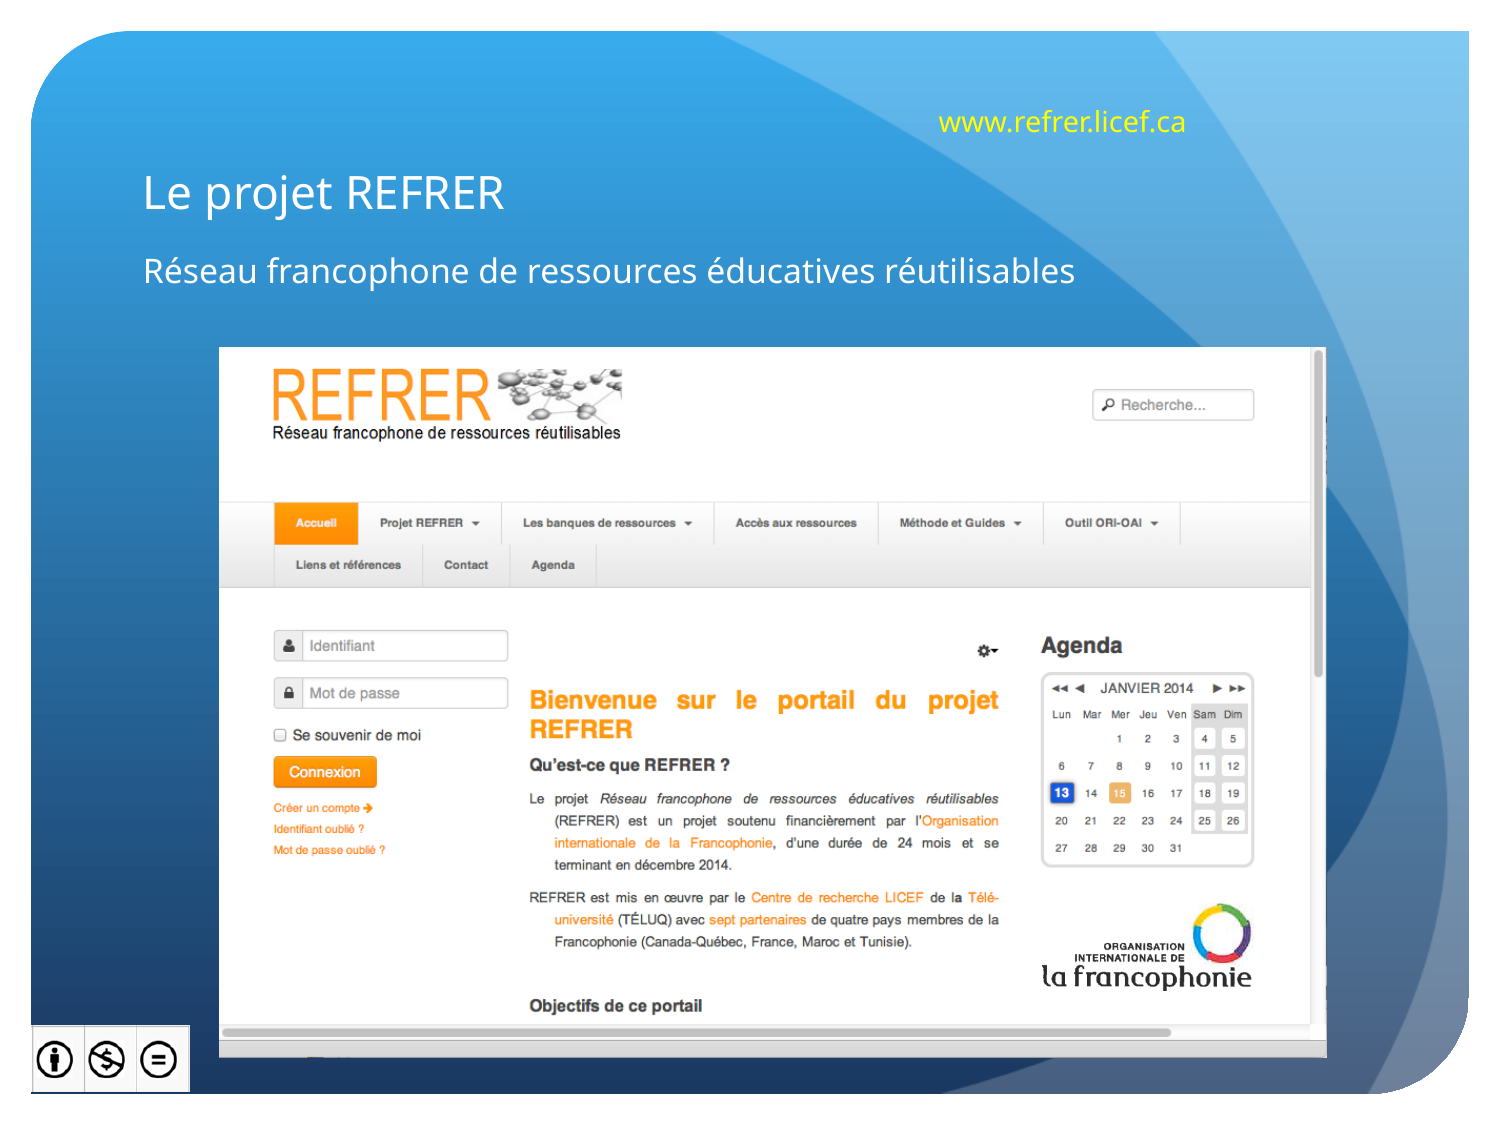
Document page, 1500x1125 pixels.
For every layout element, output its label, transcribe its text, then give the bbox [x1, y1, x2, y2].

title Le projet REFRER Réseau francophone de ressources éducatives réutilisables [127, 131, 1372, 304]
picture [24, 30, 1473, 1094]
text_box www.refrer.licef.ca [923, 75, 1202, 150]
